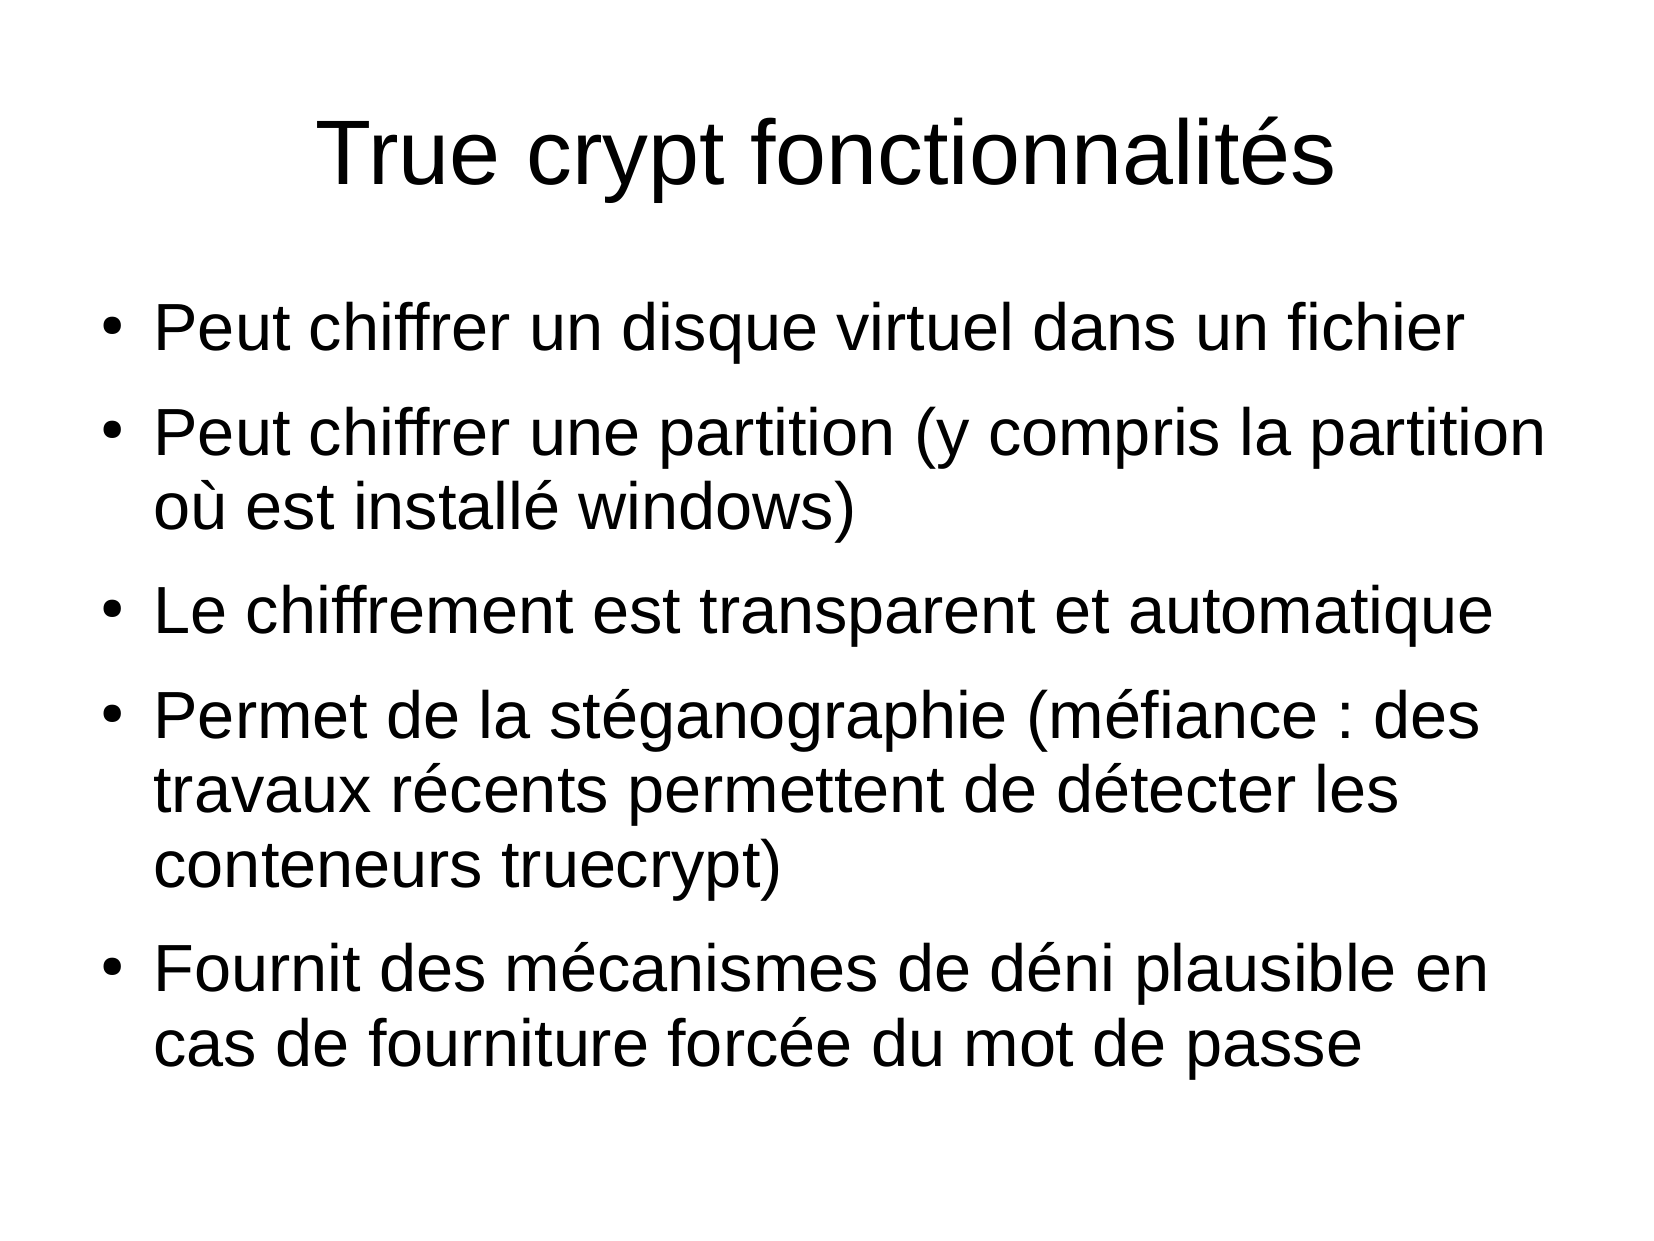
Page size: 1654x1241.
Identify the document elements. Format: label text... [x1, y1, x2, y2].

title True crypt fonctionnalités [82, 49, 1571, 257]
list Peut chiffrer un disque virtuel dans un fichier Peut chiffrer une partition (y compris la partition où est installé windows) Le chiffrement est transparent et automatique Permet de la stéganographie (méfiance : des travaux récents permettent de détecter les conteneurs truecrypt) Fournit des mécanismes de déni plausible en cas de fourniture forcée du mot de passe [82, 290, 1571, 1109]
